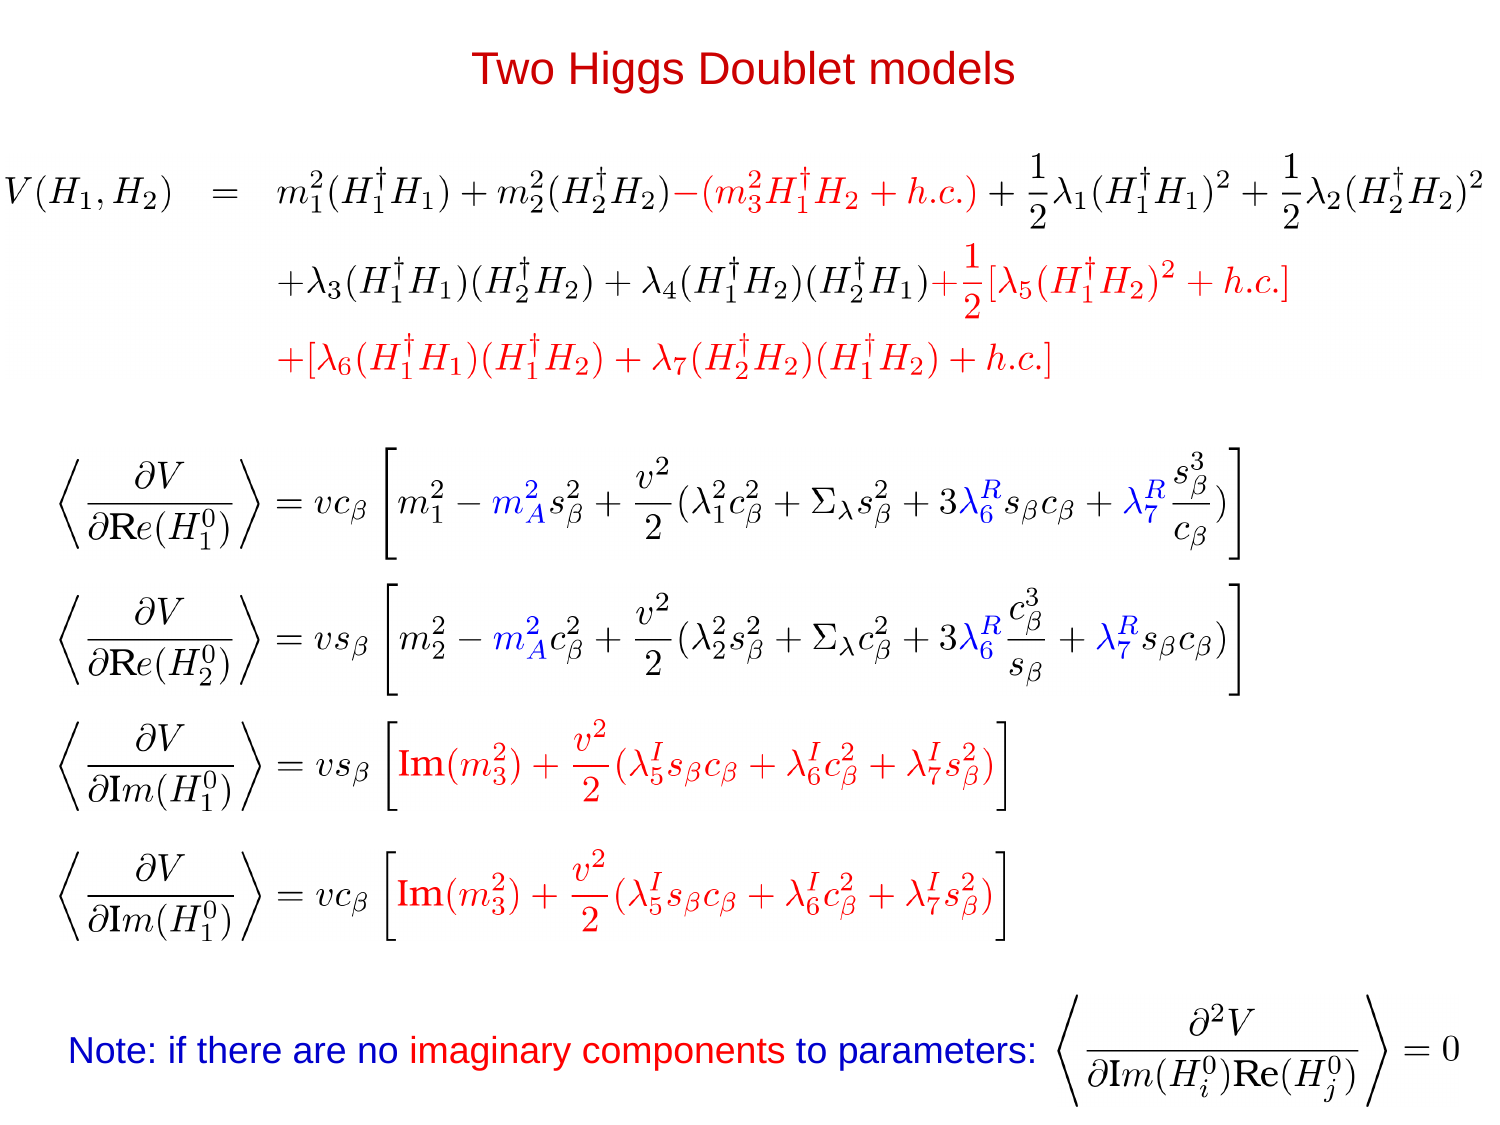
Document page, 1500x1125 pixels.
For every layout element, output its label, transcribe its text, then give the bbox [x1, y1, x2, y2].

text_box Note: if there are no imaginary components to parameters: [53, 1021, 1329, 1121]
picture [59, 849, 1005, 941]
picture [5, 153, 1482, 379]
picture [59, 719, 1006, 811]
picture [59, 447, 1240, 560]
text_box Two Higgs Doublet models [23, 35, 1477, 116]
picture [59, 583, 1240, 696]
picture [1057, 994, 1459, 1107]
